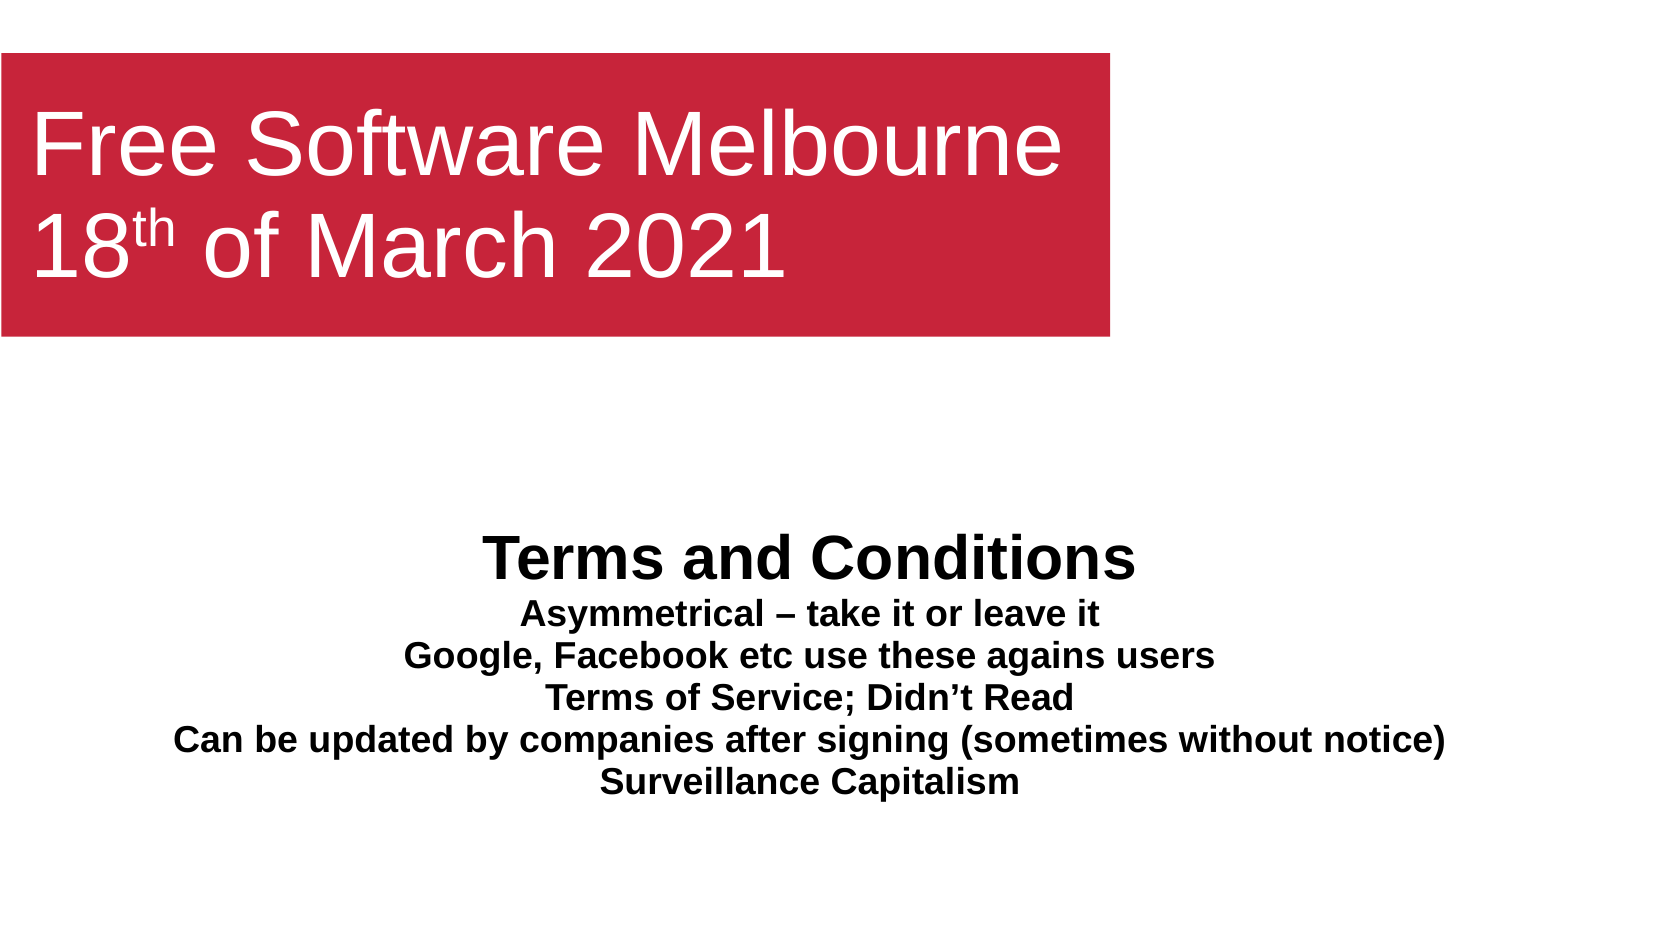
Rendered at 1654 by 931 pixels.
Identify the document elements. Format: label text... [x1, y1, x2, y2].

subtitle Terms and Conditions Asymmetrical – take it or leave it Google, Facebook etc use these agains users Terms of Service; Didn’t Read Can be updated by companies after signing (sometimes without notice) Surveillance Capitalism [4, 522, 1616, 931]
title Free Software Melbourne 18th of March 2021 [1, 53, 1111, 337]
